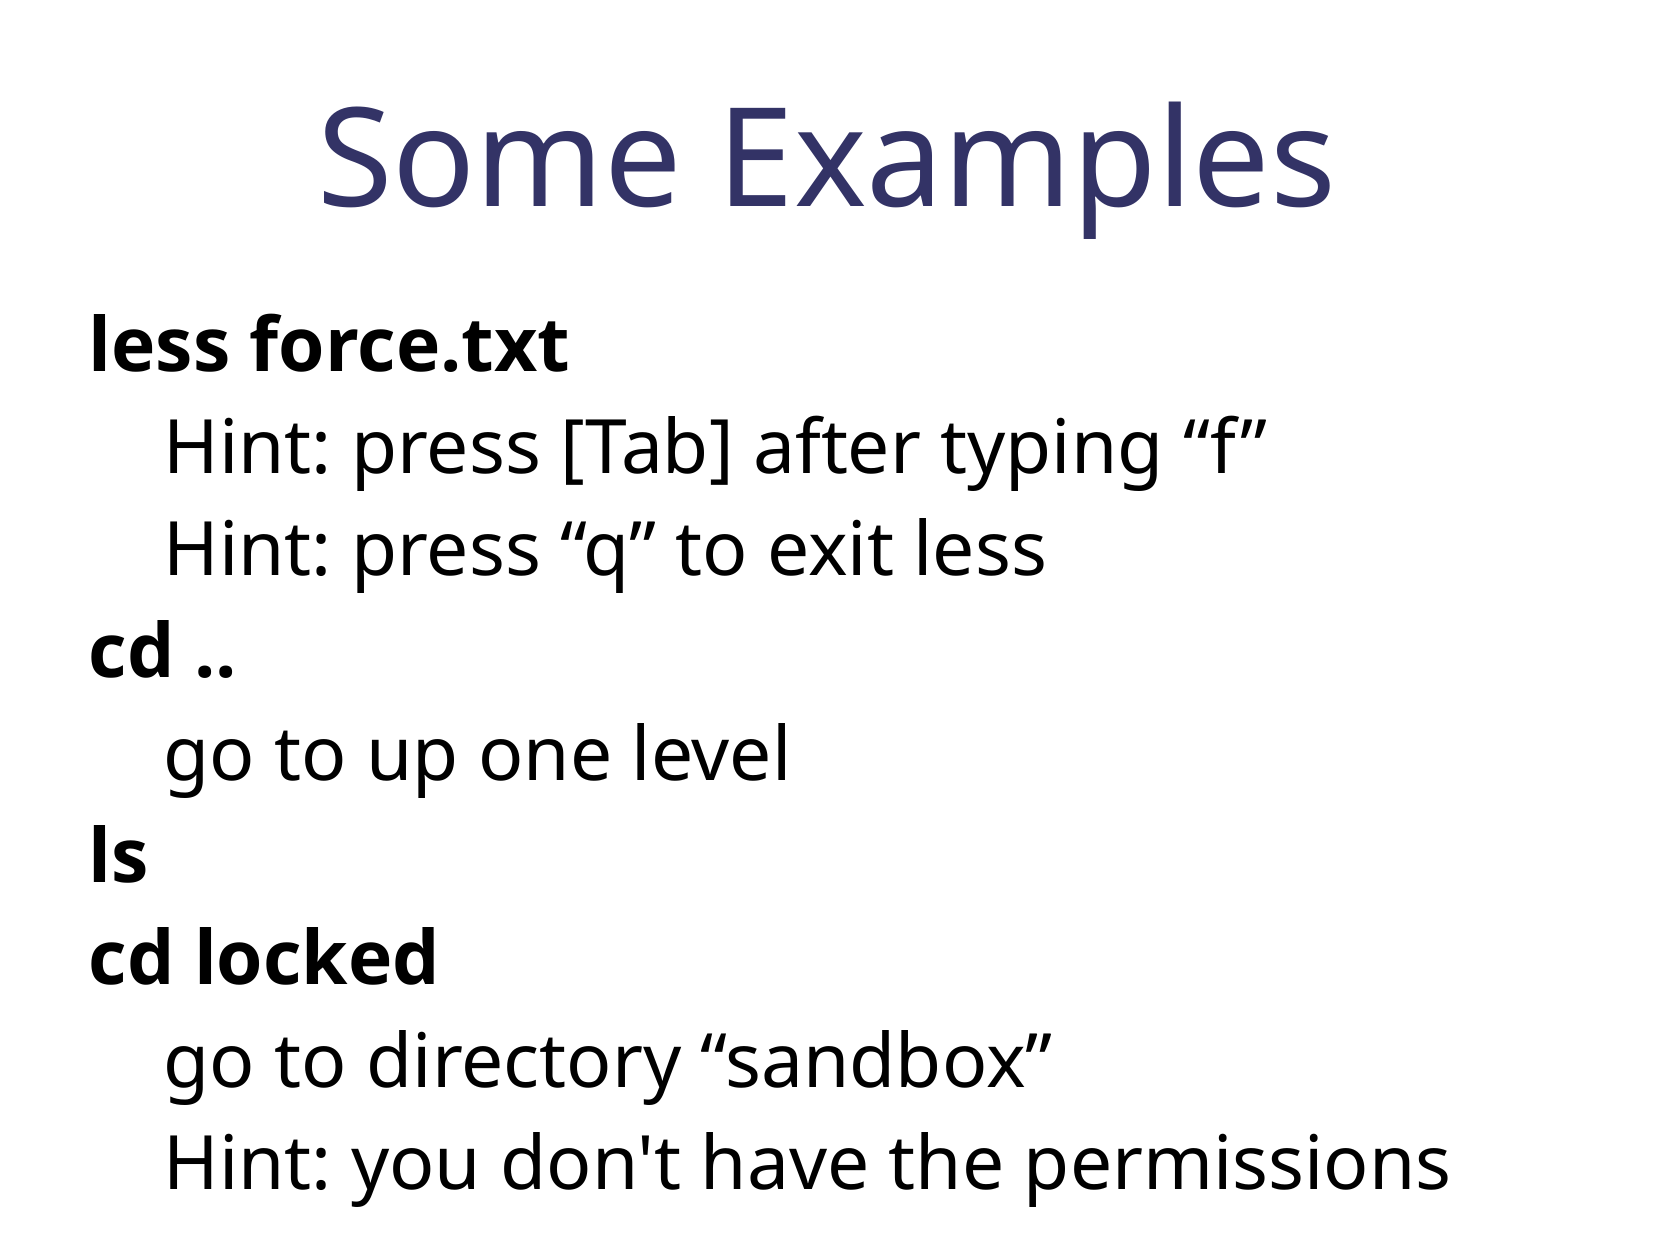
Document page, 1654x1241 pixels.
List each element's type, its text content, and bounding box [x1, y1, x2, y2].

text_box less force.txt Hint: press [Tab] after typing “f” Hint: press “q” to exit less cd .. go to up one level ls cd locked go to directory “sandbox” Hint: you don't have the permissions [74, 283, 1654, 1120]
title Some Examples [0, 56, 1654, 250]
